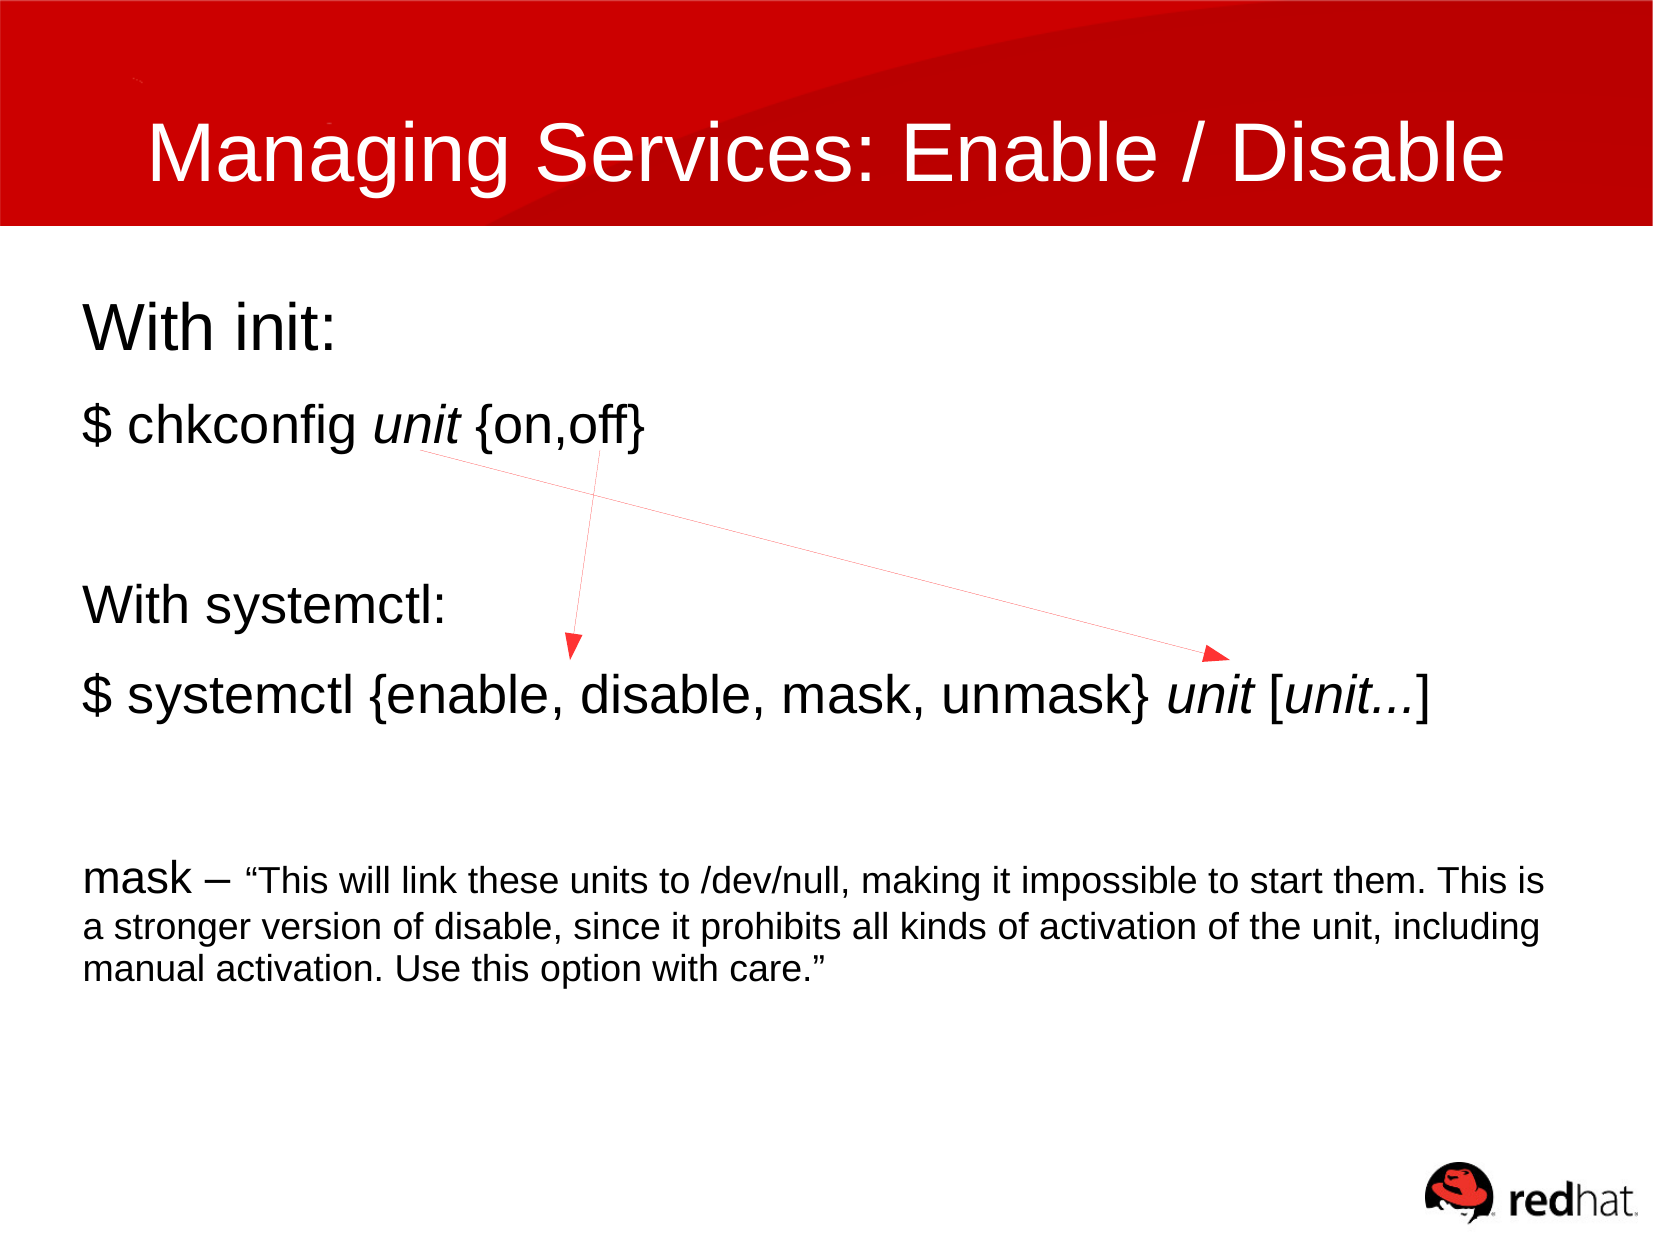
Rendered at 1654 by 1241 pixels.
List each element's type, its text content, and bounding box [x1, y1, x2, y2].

title Managing Services: Enable / Disable [82, 49, 1571, 257]
picture [1425, 1162, 1638, 1232]
list With init: $ chkconfig unit {on,off} With systemctl: $ systemctl {enable, disable, mask, unmask} unit [unit...] mask – “This will link these units to /dev/null, making it impossible to start them. This is a stronger version of disable, since it prohibits all kinds of activation of the unit, including manual activation. Use this option with care.” [82, 290, 1571, 1010]
picture [0, 0, 1653, 226]
